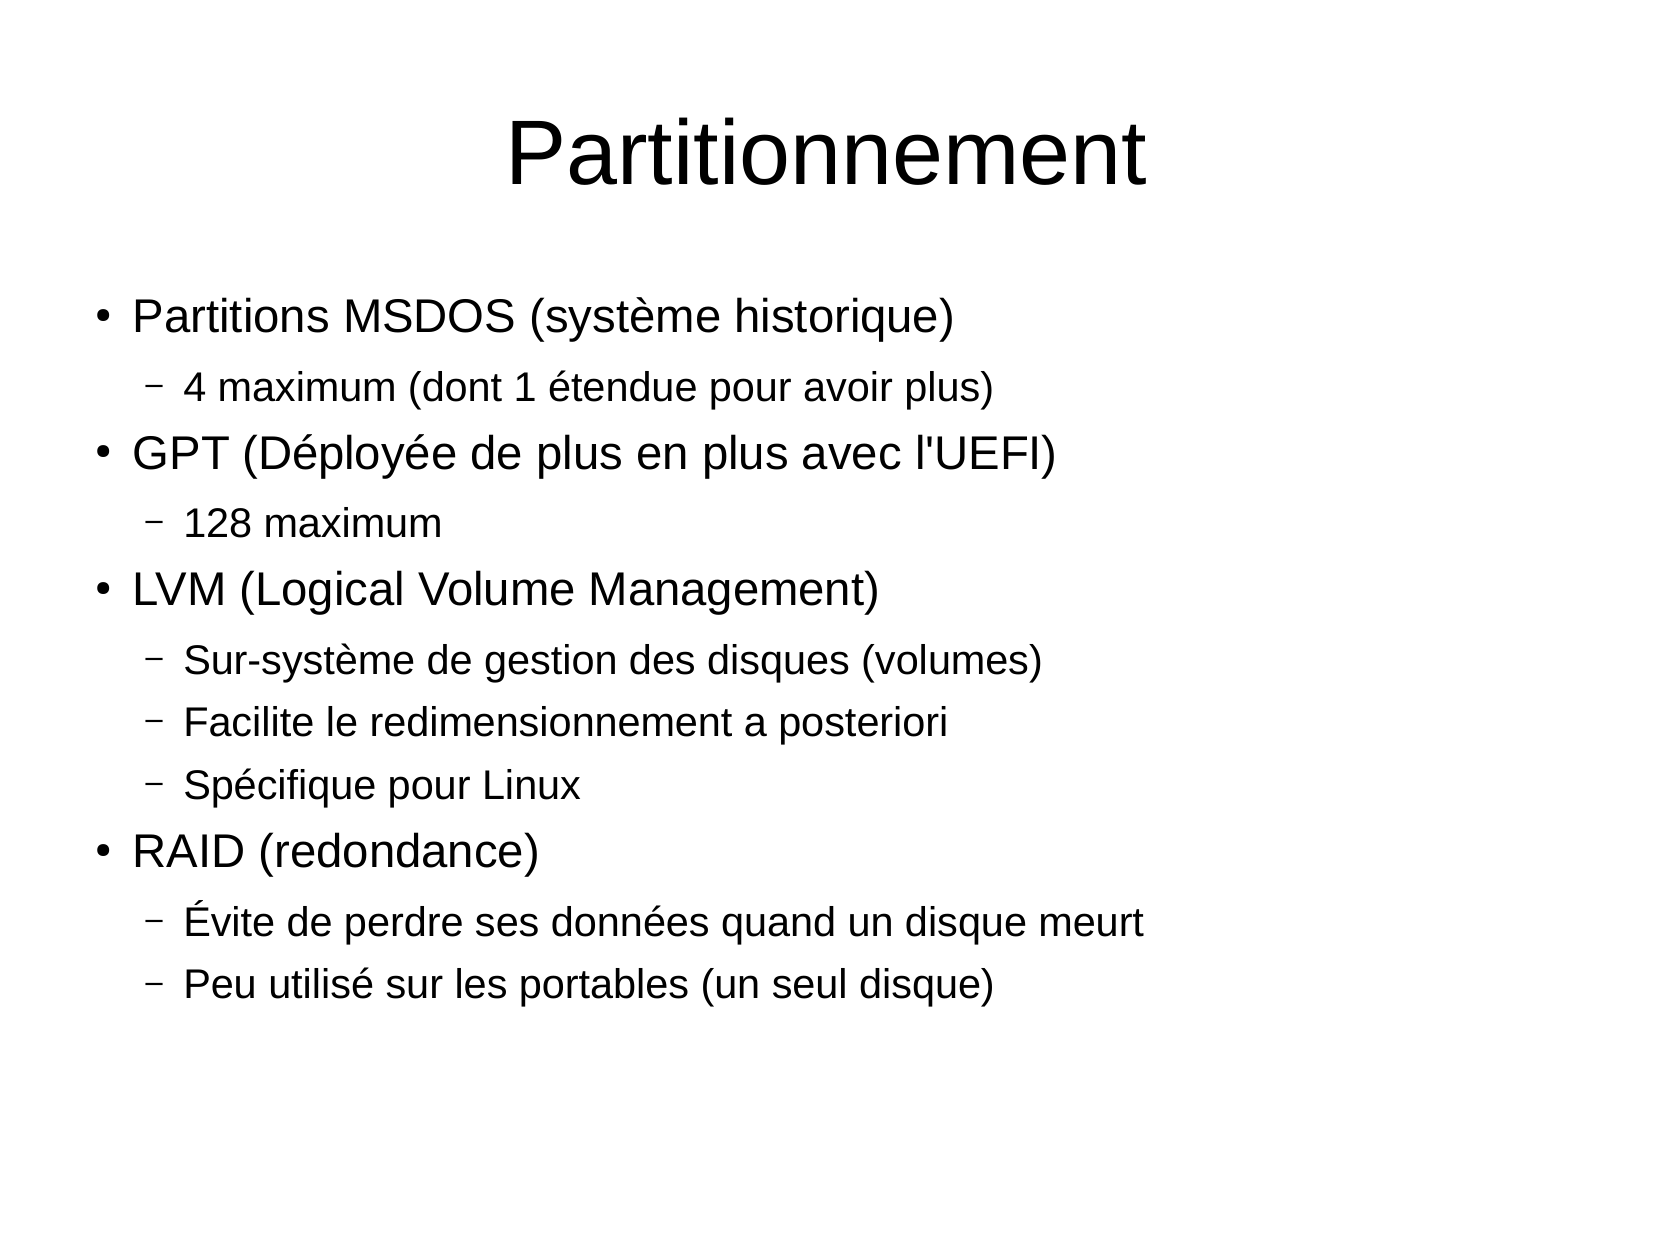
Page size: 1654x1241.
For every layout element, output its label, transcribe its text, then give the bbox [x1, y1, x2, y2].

list Partitions MSDOS (système historique) 4 maximum (dont 1 étendue pour avoir plus) GPT (Déployée de plus en plus avec l'UEFI) 128 maximum LVM (Logical Volume Management) Sur-système de gestion des disques (volumes) Facilite le redimensionnement a posteriori Spécifique pour Linux RAID (redondance) Évite de perdre ses données quand un disque meurt Peu utilisé sur les portables (un seul disque) [82, 290, 1571, 1010]
title Partitionnement [82, 49, 1571, 257]
